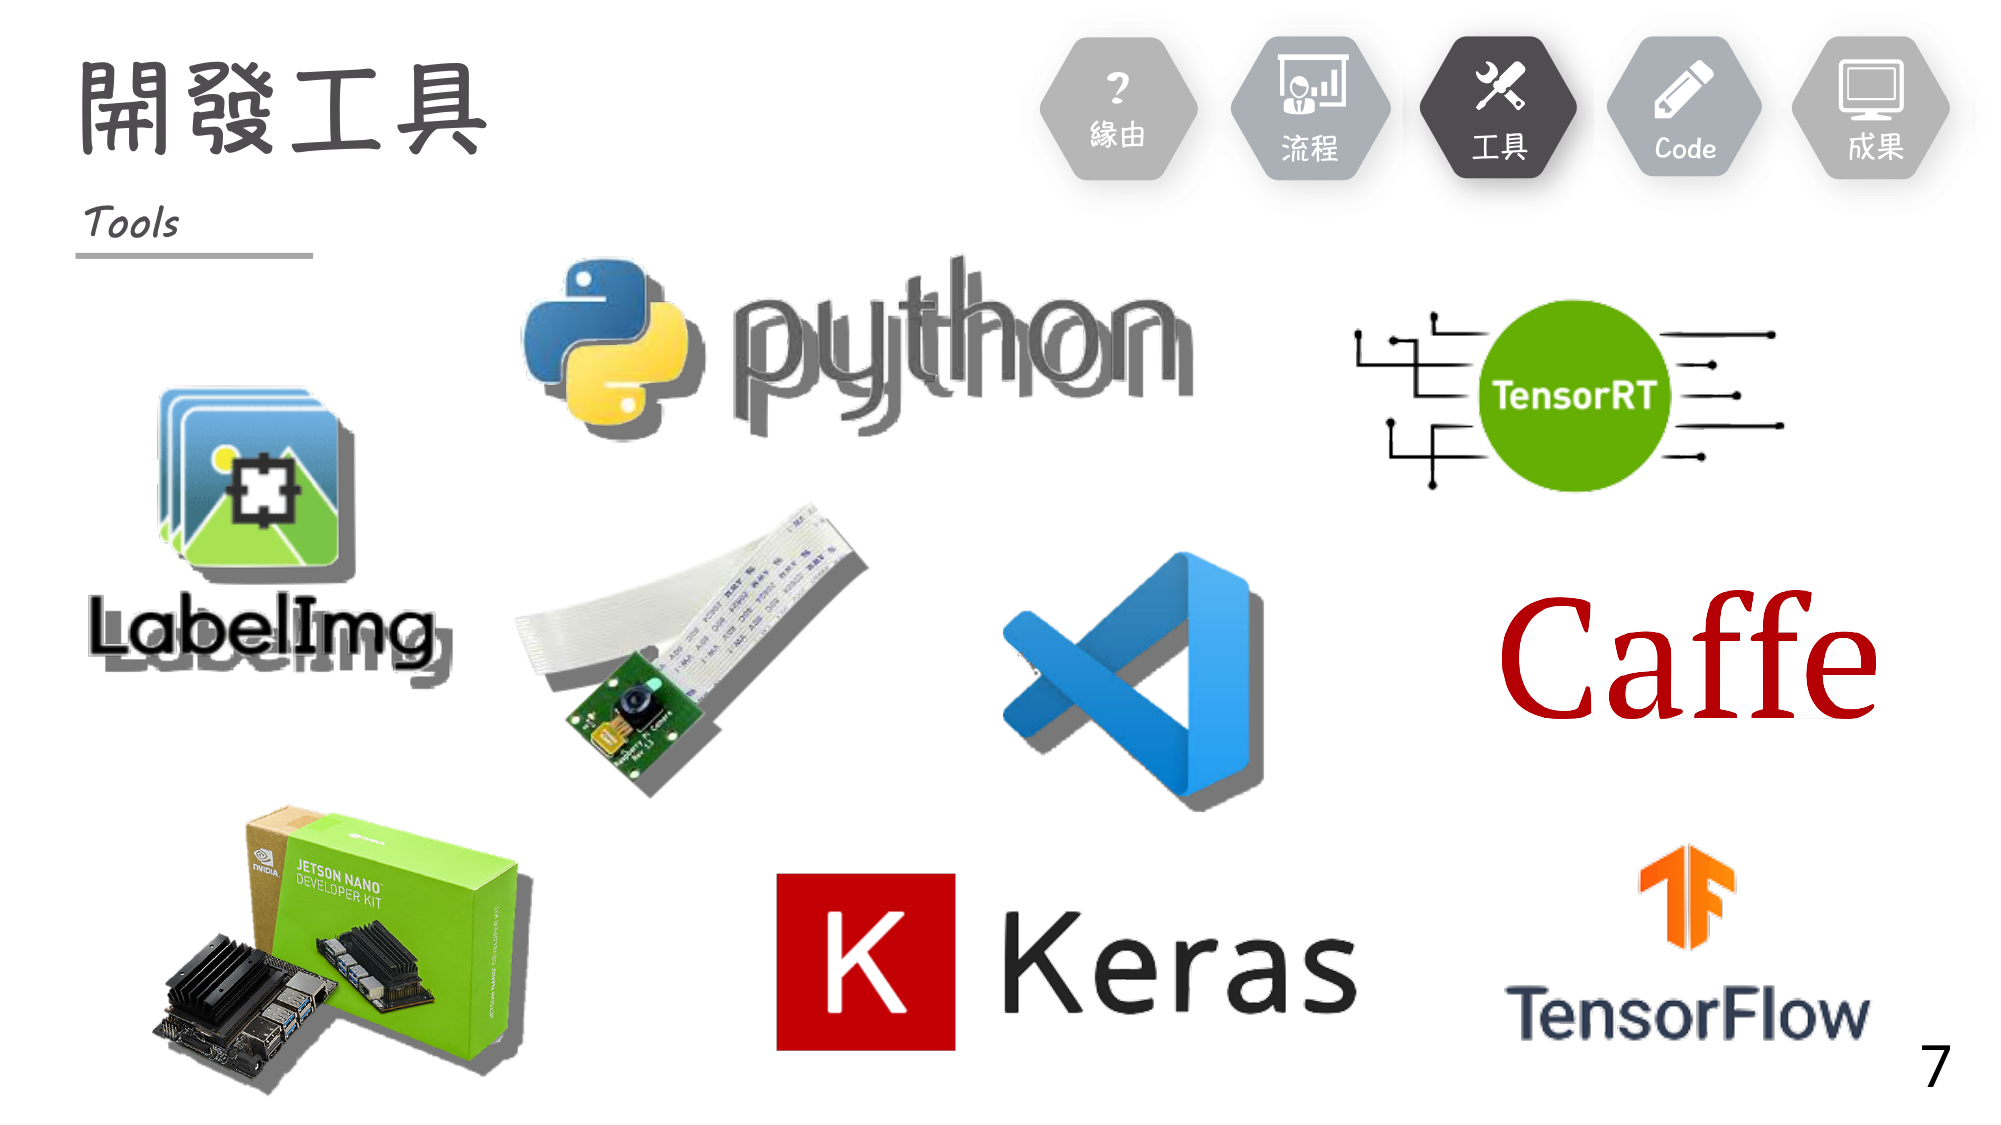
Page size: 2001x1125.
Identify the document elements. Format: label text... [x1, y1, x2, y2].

picture [131, 495, 874, 1125]
picture [1003, 0, 2000, 243]
picture [0, 20, 1282, 477]
picture [1003, 551, 1250, 798]
text_box 7 [1904, 1021, 1971, 1108]
picture [1329, 244, 1821, 551]
picture [85, 354, 440, 709]
picture [774, 767, 2000, 1118]
picture [1502, 590, 1876, 719]
